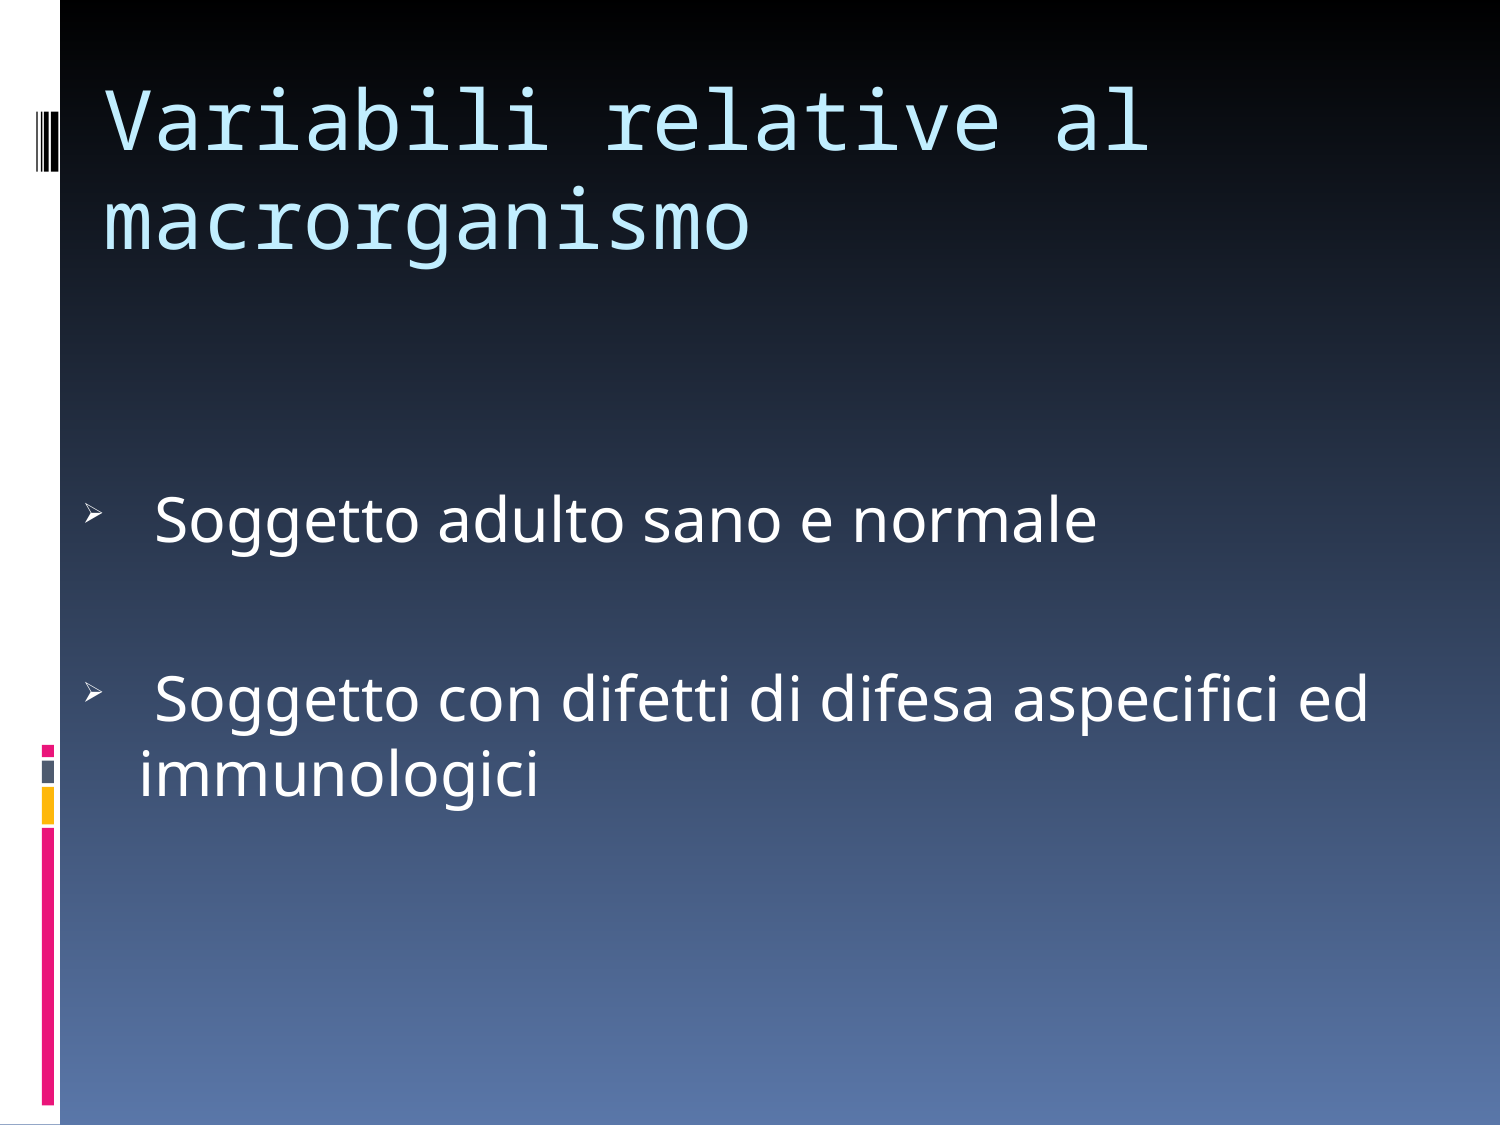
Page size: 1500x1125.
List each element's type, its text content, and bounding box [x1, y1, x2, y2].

title Variabili relative al macrorganismo [88, 59, 1388, 325]
list Soggetto adulto sano e normale Soggetto con difetti di difesa aspecifici ed immunologici [67, 472, 1418, 1125]
